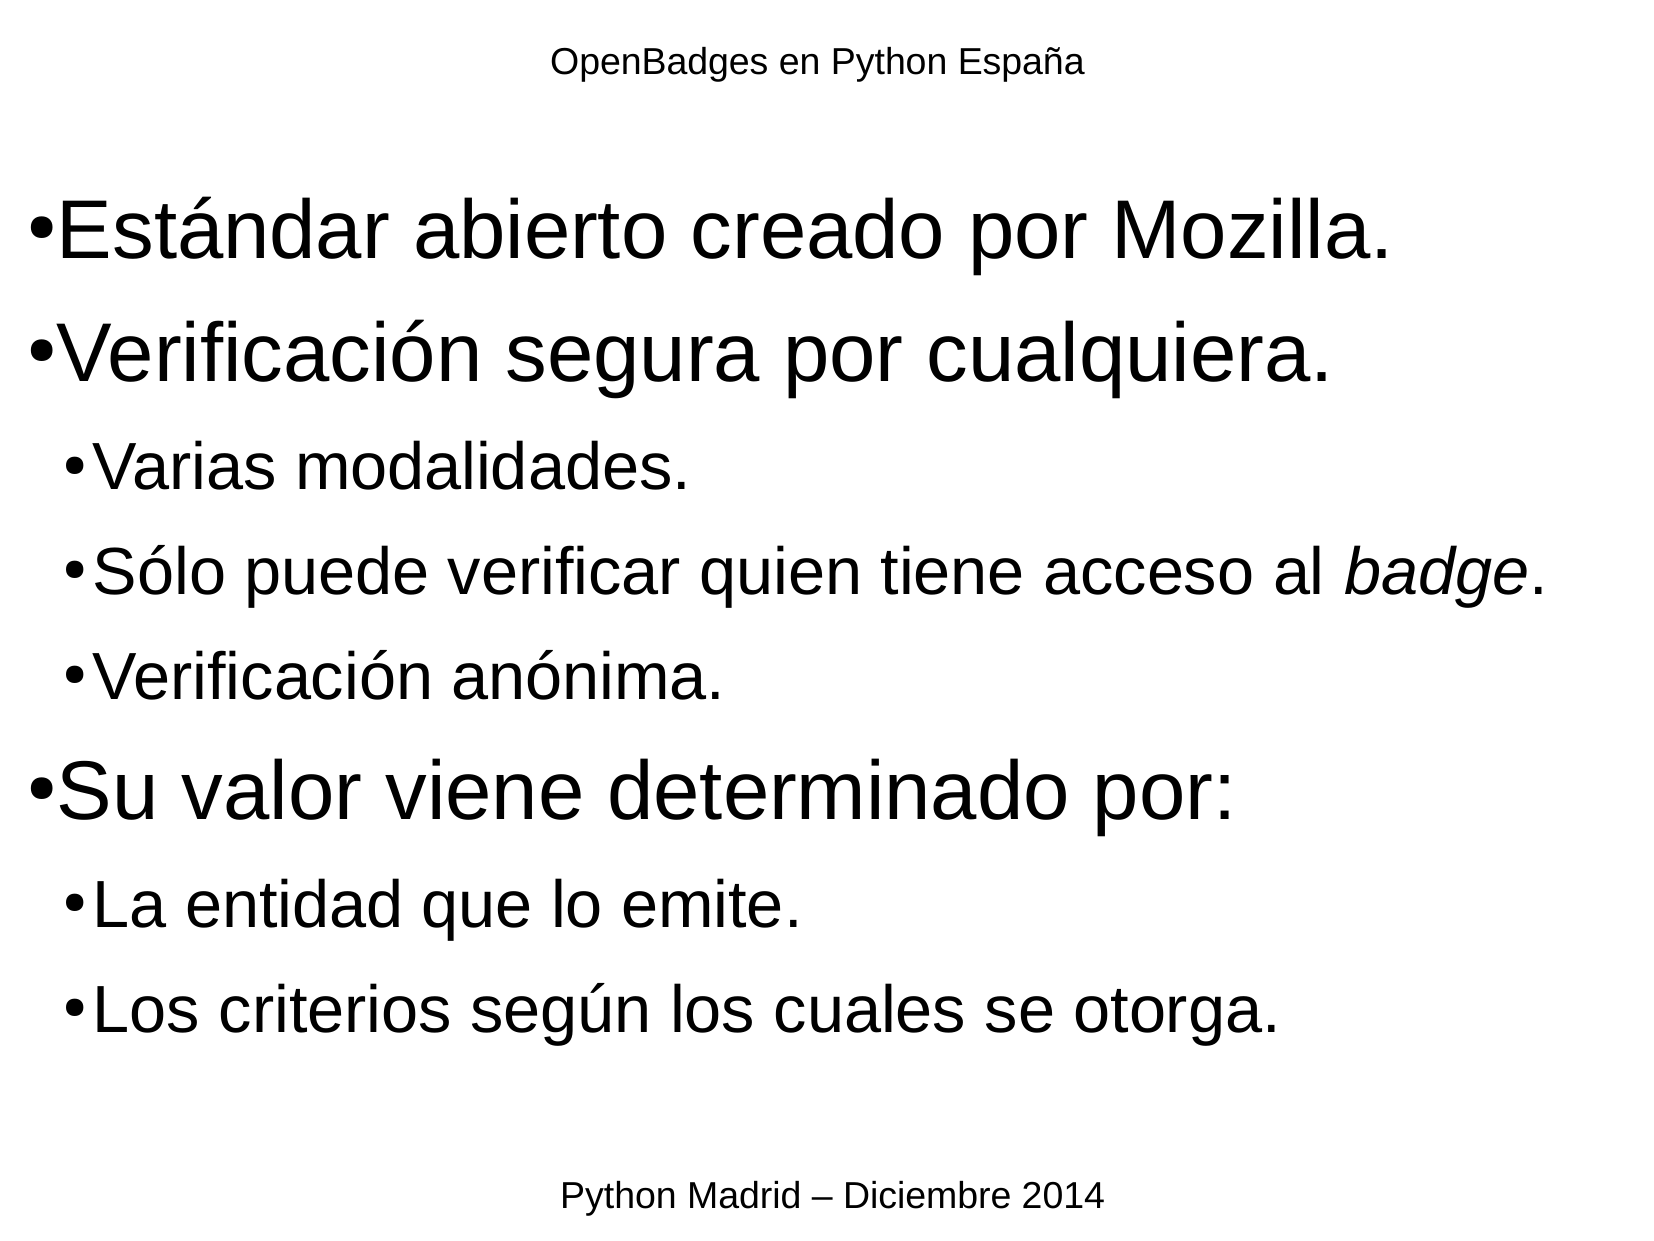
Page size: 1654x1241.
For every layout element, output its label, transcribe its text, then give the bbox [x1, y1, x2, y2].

text_box OpenBadges en Python España [15, 33, 1621, 91]
text_box Python Madrid – Diciembre 2014 [30, 1166, 1636, 1224]
subtitle Estándar abierto creado por Mozilla. Verificación segura por cualquiera. Varias modalidades. Sólo puede verificar quien tiene acceso al badge. Verificación anónima. Su valor viene determinado por: La entidad que lo emite. Los criterios según los cuales se otorga. [26, 91, 1621, 1201]
